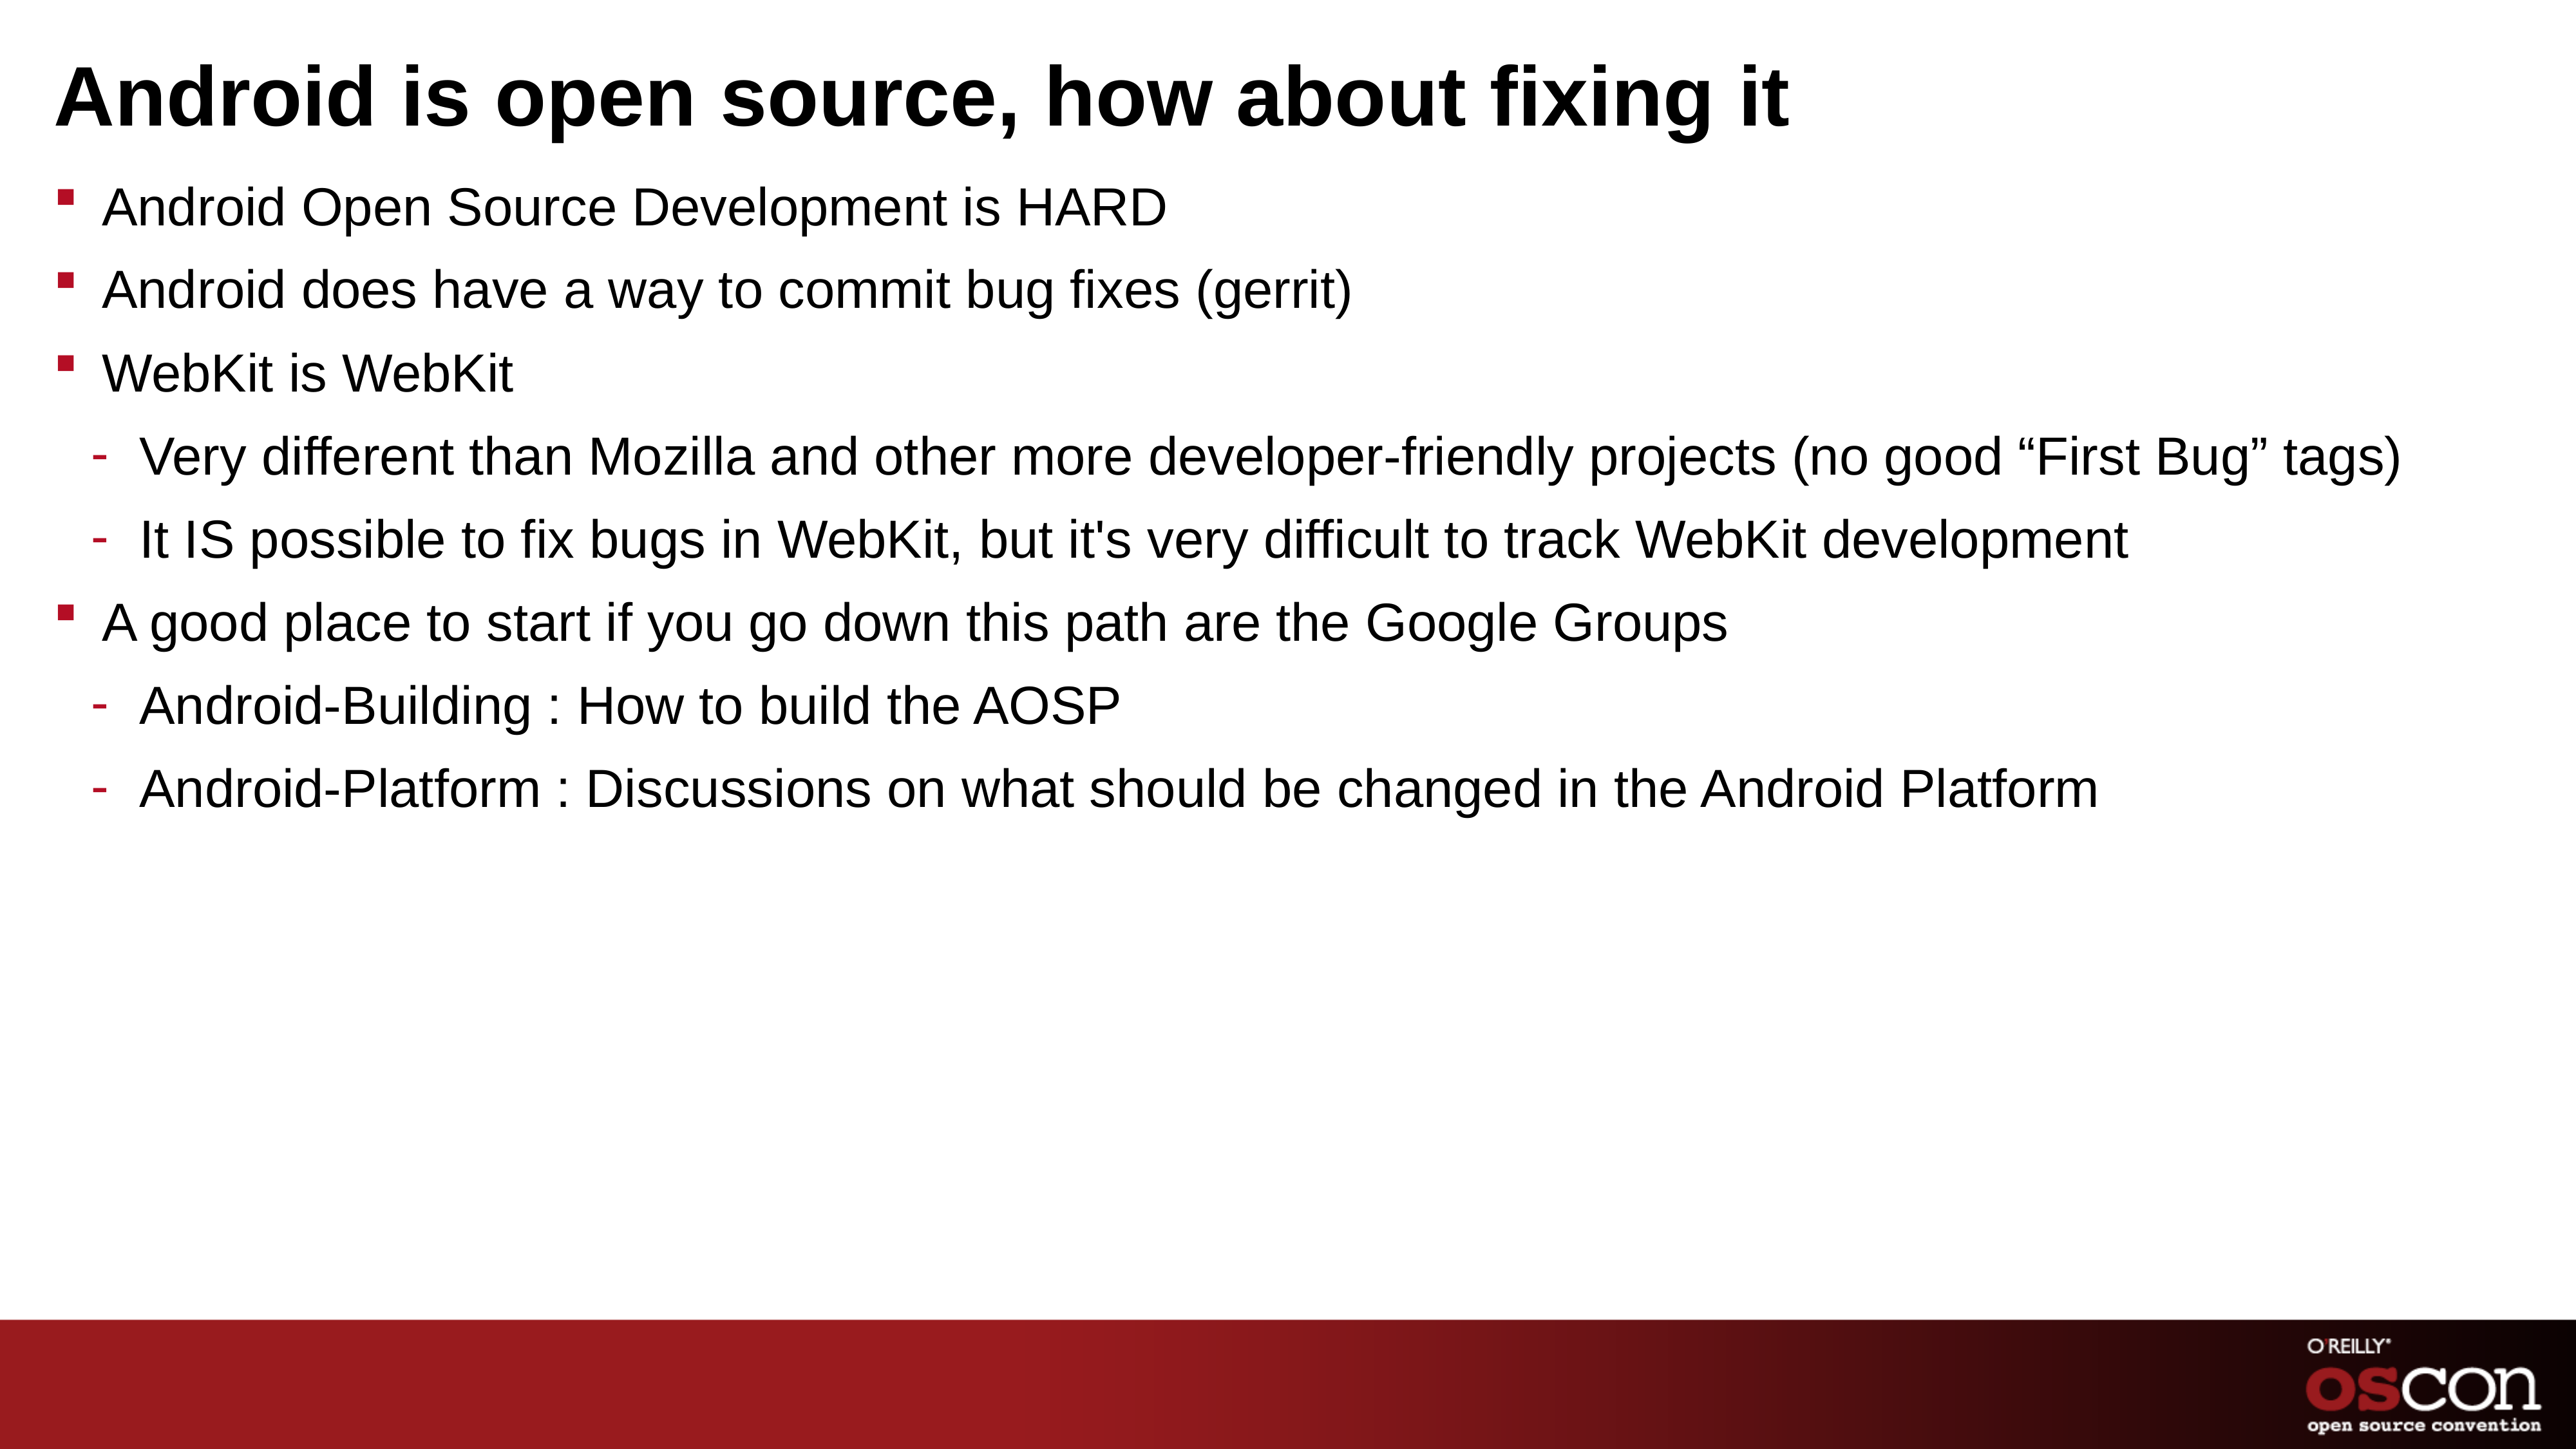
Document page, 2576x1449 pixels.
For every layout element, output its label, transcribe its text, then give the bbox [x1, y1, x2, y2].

title Android is open source, how about fixing it [48, 17, 2514, 166]
list Android Open Source Development is HARD Android does have a way to commit bug fixes (gerrit) WebKit is WebKit Very different than Mozilla and other more developer-friendly projects (no good “First Bug” tags) It IS possible to fix bugs in WebKit, but it's very difficult to track WebKit development A good place to start if you go down this path are the Google Groups Android-Building : How to build the AOSP Android-Platform : Discussions on what should be changed in the Android Platform [48, 166, 2514, 1135]
picture [0, 0, 2576, 1449]
